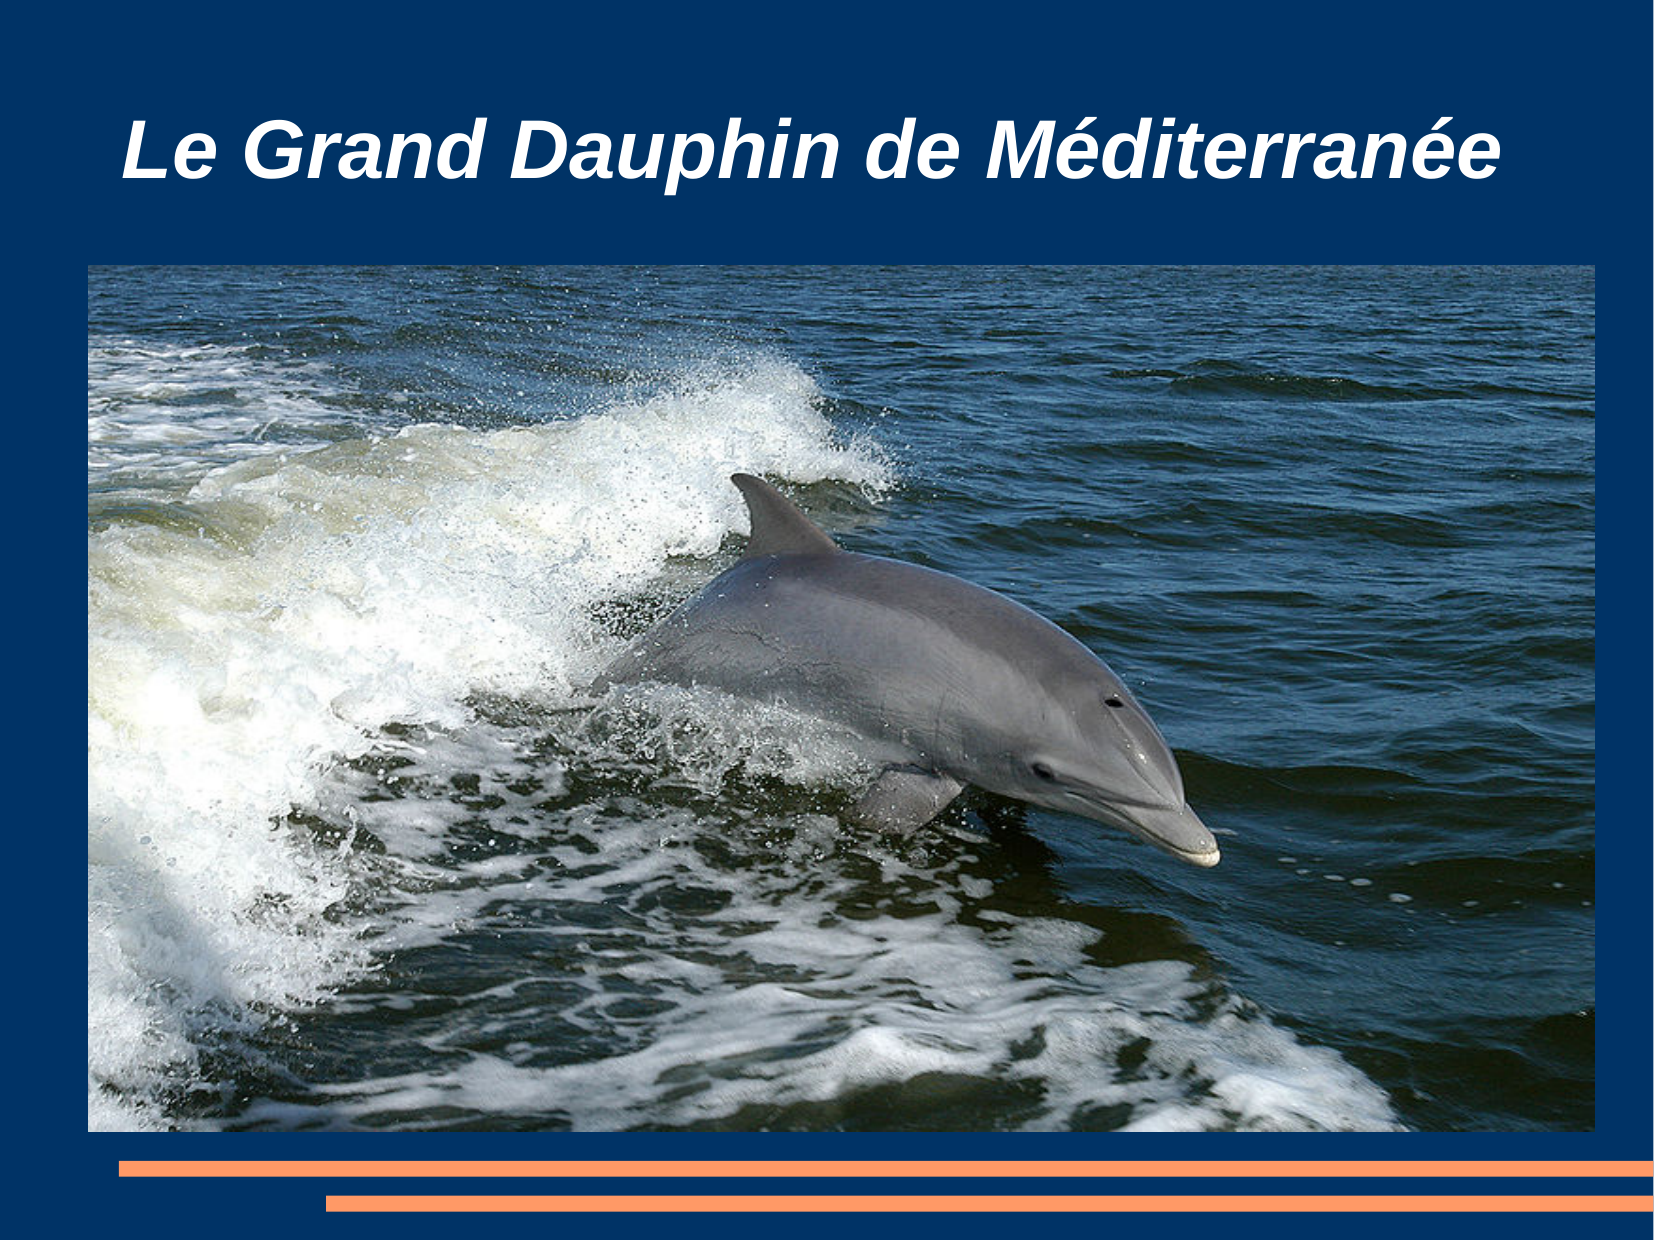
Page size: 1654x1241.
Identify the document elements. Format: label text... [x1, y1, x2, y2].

picture [88, 265, 1595, 1132]
title Le Grand Dauphin de Méditerranée [121, 46, 1534, 254]
